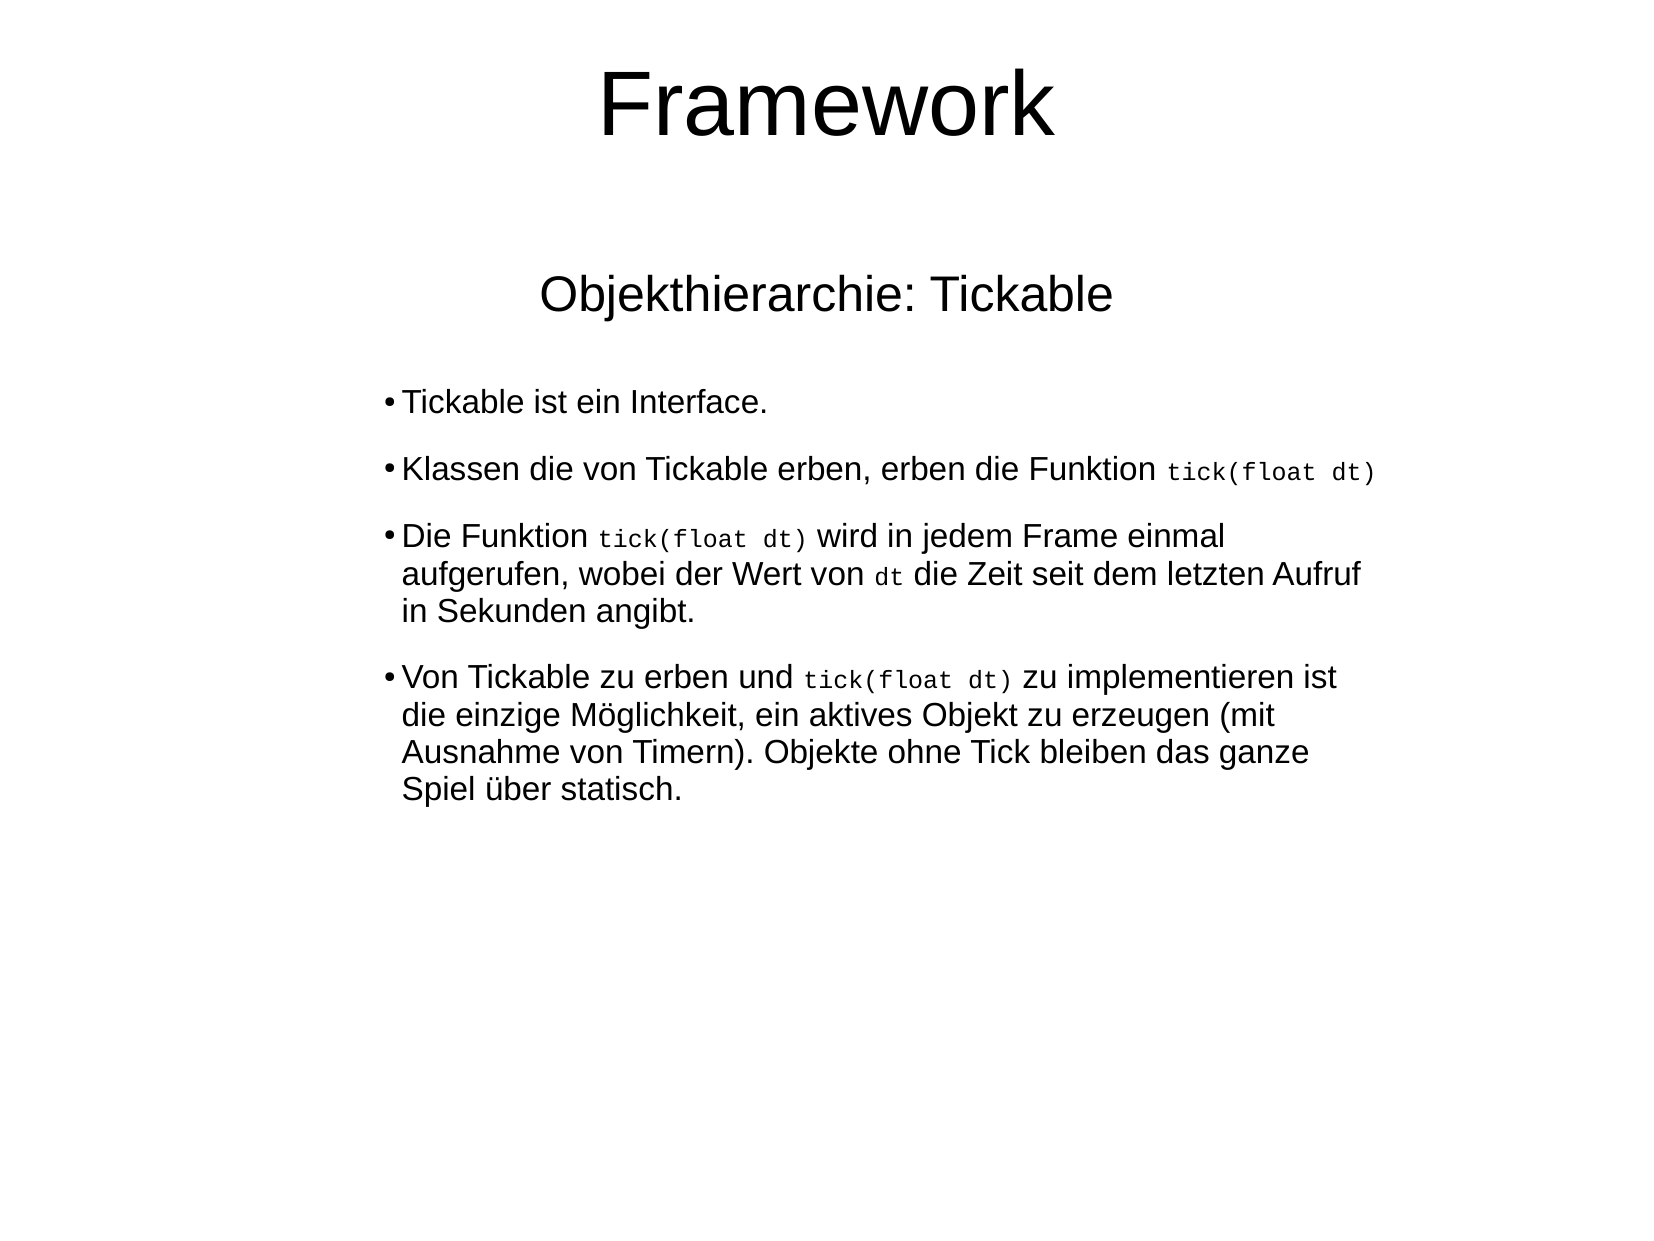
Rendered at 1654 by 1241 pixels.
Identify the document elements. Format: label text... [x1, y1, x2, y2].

text_box Objekthierarchie: Tickable [82, 265, 1571, 325]
subtitle Tickable ist ein Interface. Klassen die von Tickable erben, erben die Funktion tick(float dt) Die Funktion tick(float dt) wird in jedem Frame einmal aufgerufen, wobei der Wert von dt die Zeit seit dem letzten Aufruf in Sekunden angibt. Von Tickable zu erben und tick(float dt) zu implementieren ist die einzige Möglichkeit, ein aktives Objekt zu erzeugen (mit Ausnahme von Timern). Objekte ohne Tick bleiben das ganze Spiel über statisch. [383, 383, 1388, 808]
title Framework [82, 0, 1571, 208]
